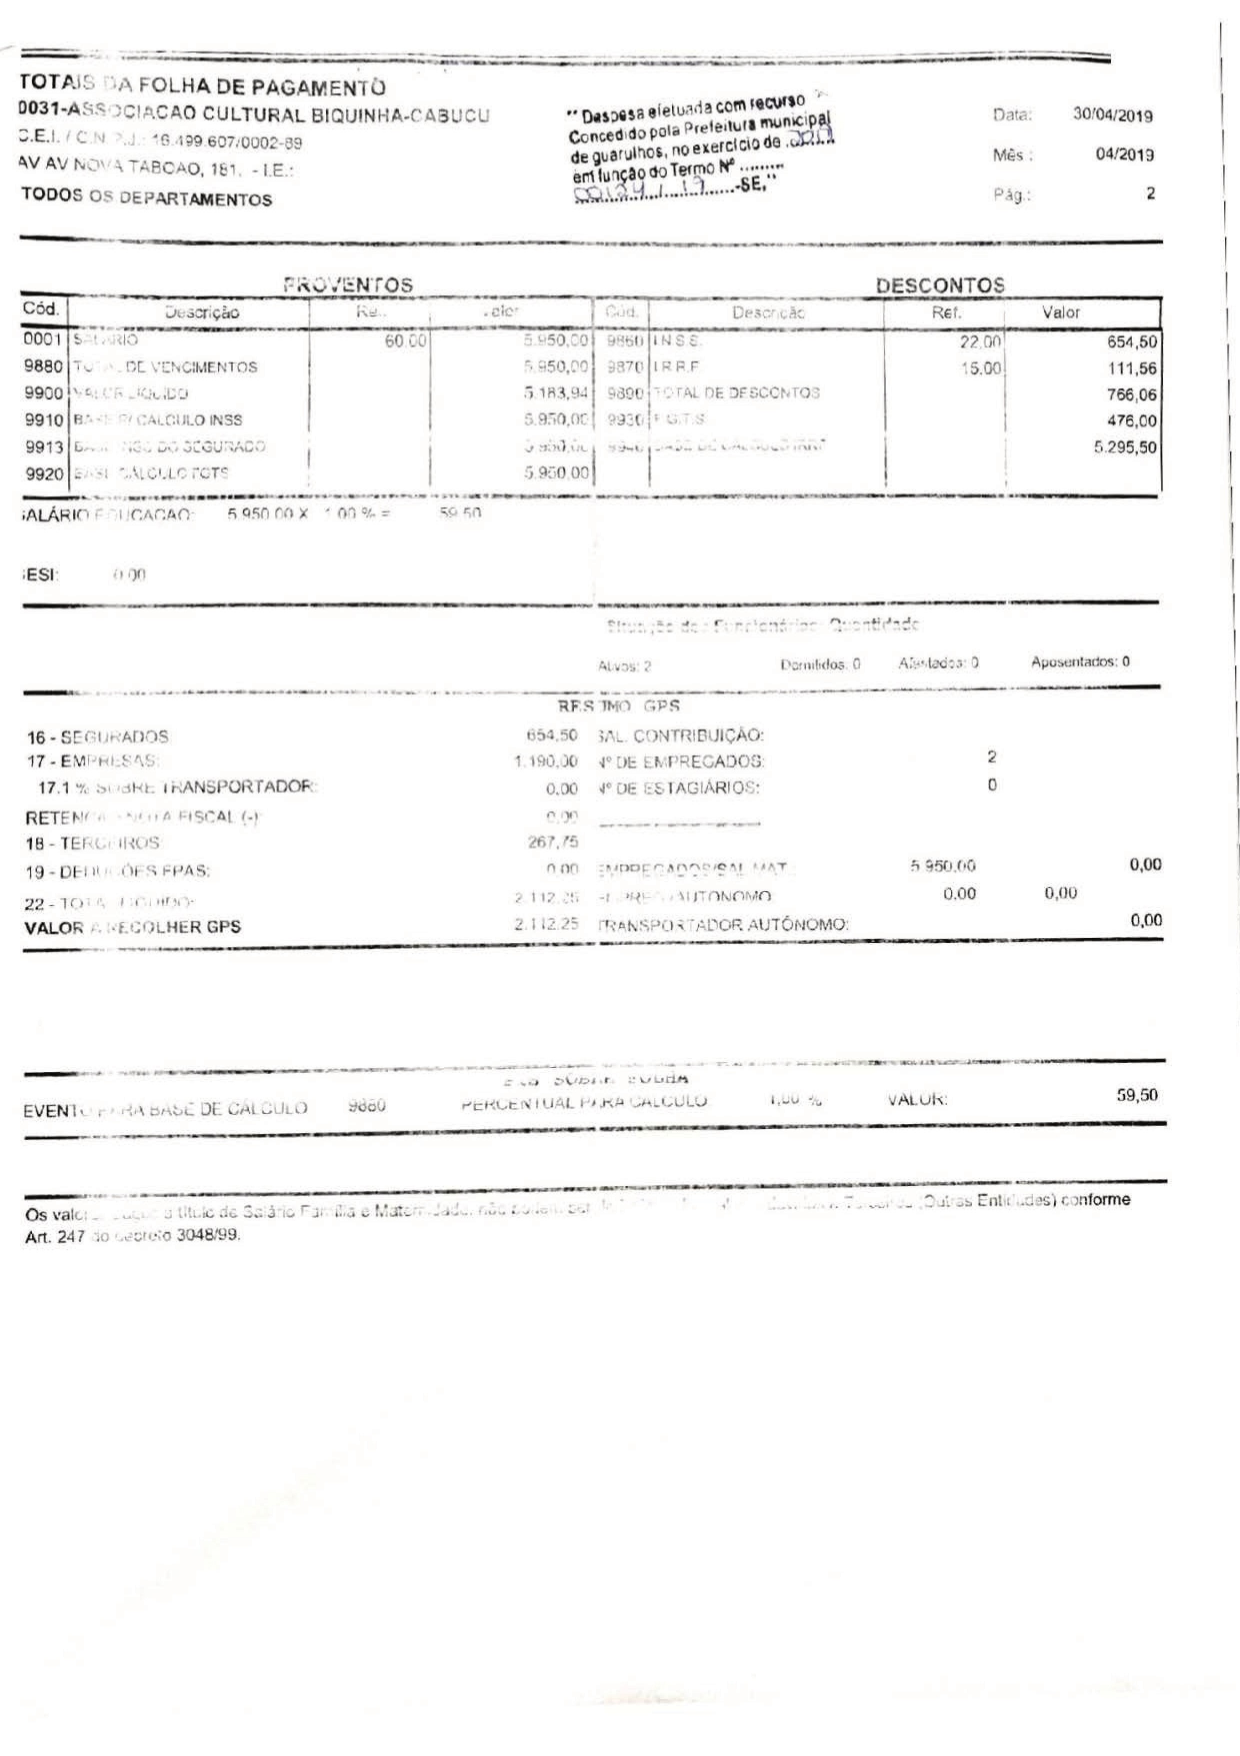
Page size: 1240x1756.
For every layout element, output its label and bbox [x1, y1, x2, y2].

text_box [0, 1, 1240, 1755]
